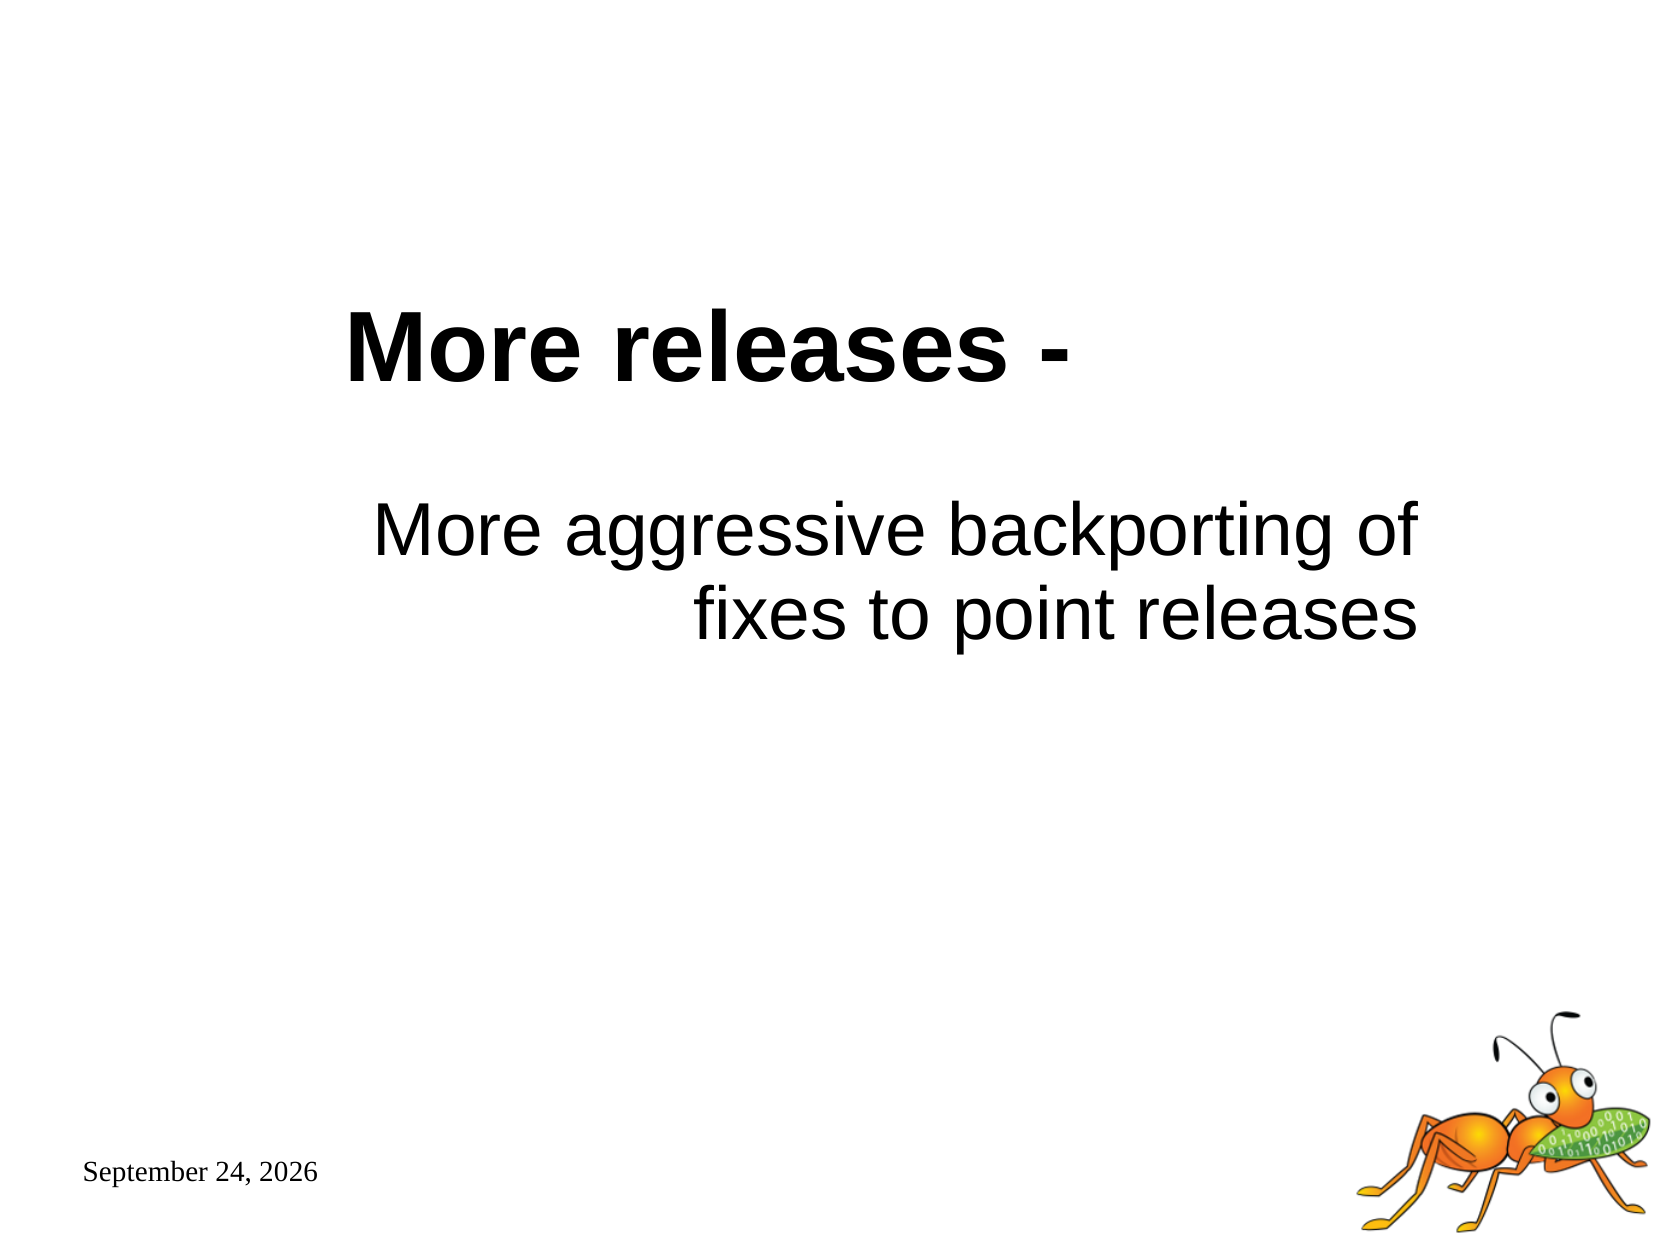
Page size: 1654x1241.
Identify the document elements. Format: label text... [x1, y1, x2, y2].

picture [1353, 1009, 1654, 1235]
text_box More releases - More aggressive backporting of fixes to point releases [330, 284, 1435, 663]
